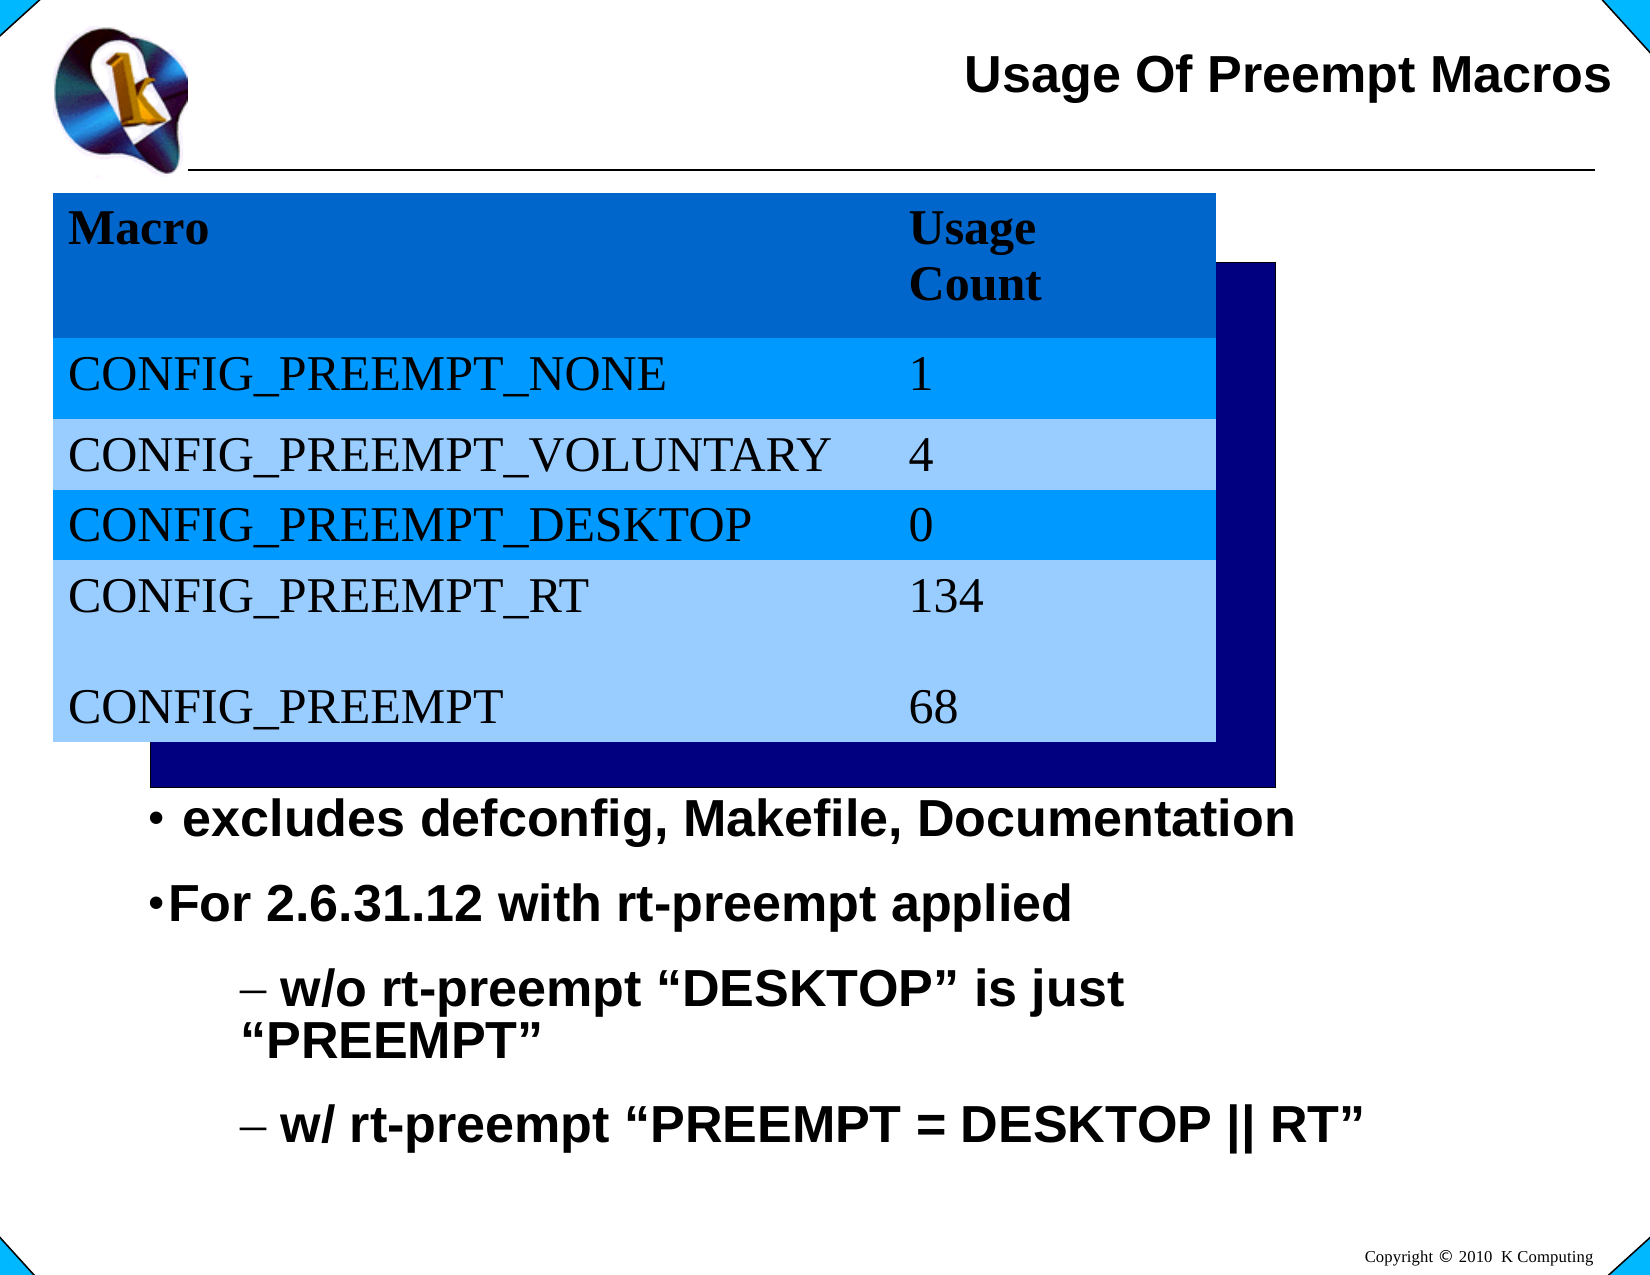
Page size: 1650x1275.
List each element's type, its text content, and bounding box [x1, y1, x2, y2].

table_header Macro [53, 193, 894, 338]
table_cell CONFIG_PREEMPT_RT CONFIG_PREEMPT [53, 560, 894, 742]
table_cell CONFIG_PREEMPT_DESKTOP [53, 490, 894, 560]
table_cell 0 [894, 490, 1216, 560]
table_cell CONFIG_PREEMPT_NONE [53, 338, 894, 419]
table_cell 1 [894, 338, 1216, 419]
list [109, 226, 1403, 1098]
table_header Usage Count [894, 193, 1216, 338]
title Usage Of Preempt Macros [437, 7, 1613, 143]
table_cell 134 68 [894, 560, 1216, 742]
picture [53, 17, 188, 188]
table_cell 4 [894, 419, 1216, 490]
table_cell CONFIG_PREEMPT_VOLUNTARY [53, 419, 894, 490]
text_box excludes defconfig, Makefile, Documentation For 2.6.31.12 with rt-preempt applied w/o rt-preempt “DESKTOP” is just “PREEMPT” w/ rt-preempt “PREEMPT = DESKTOP || RT” [132, 787, 1426, 1272]
